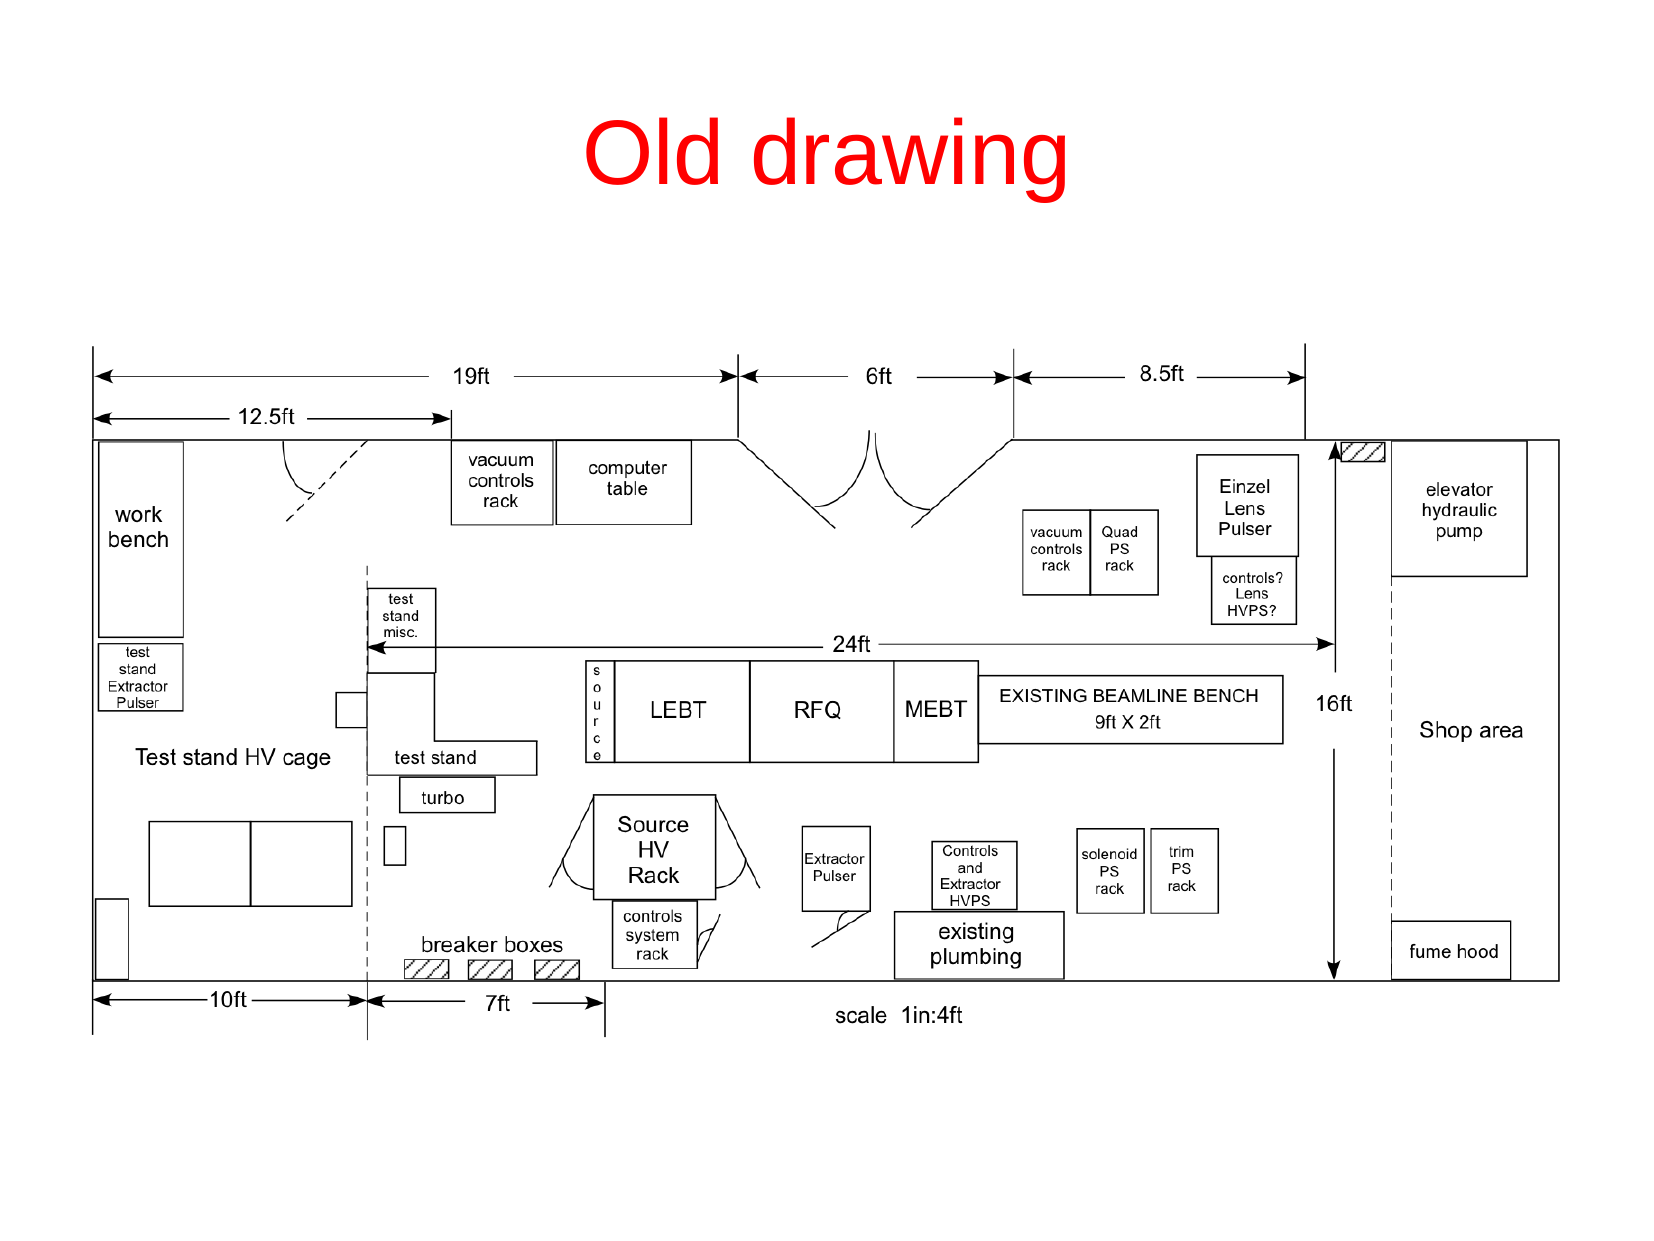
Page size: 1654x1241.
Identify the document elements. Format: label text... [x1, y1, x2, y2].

title Old drawing [82, 49, 1571, 257]
picture [82, 284, 1567, 1081]
